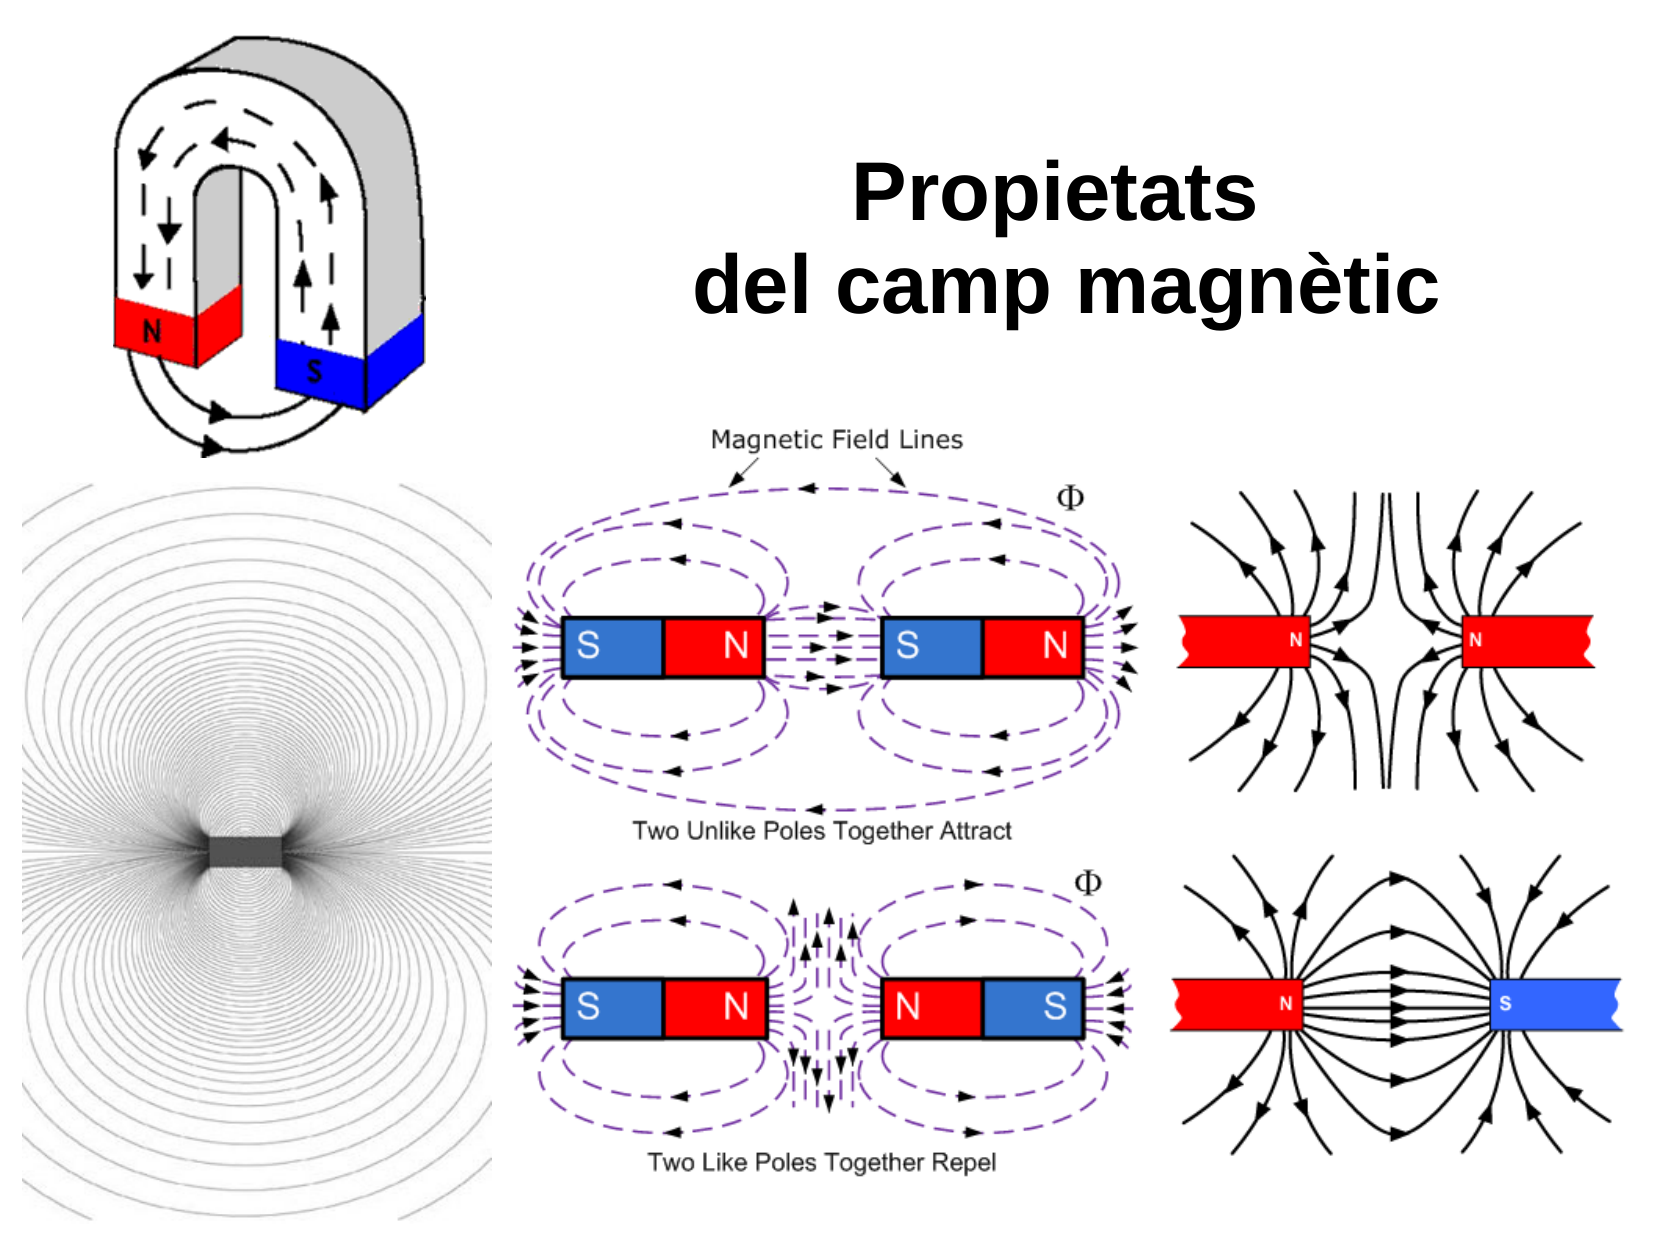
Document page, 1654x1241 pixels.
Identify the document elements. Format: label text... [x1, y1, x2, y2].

picture [1175, 482, 1597, 797]
picture [113, 35, 426, 458]
text_box Propietats del camp magnètic [499, 137, 1635, 339]
picture [1164, 846, 1629, 1159]
picture [502, 422, 1143, 1178]
picture [22, 482, 492, 1224]
